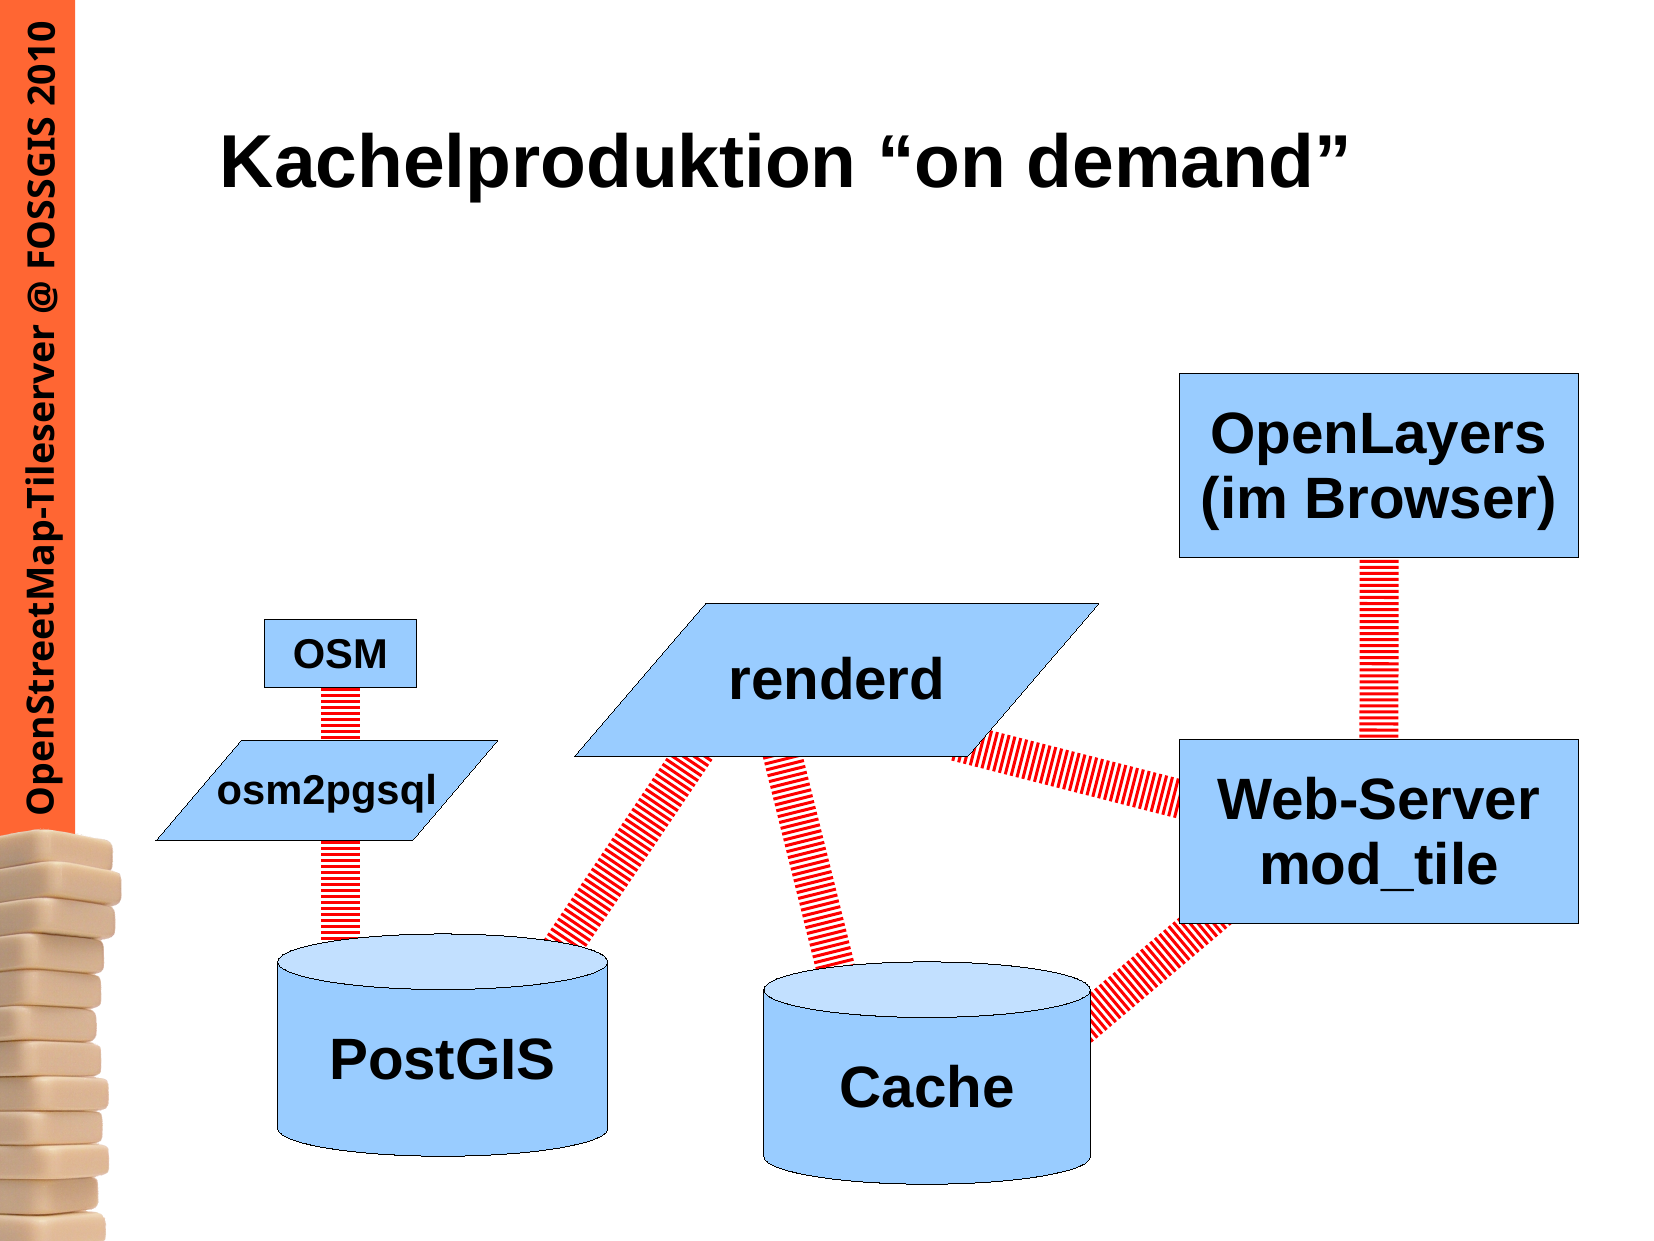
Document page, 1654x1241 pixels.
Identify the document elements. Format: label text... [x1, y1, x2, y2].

text_box OSM [264, 619, 417, 688]
text_box Web-Server mod_tile [1179, 739, 1579, 924]
text_box Cache [763, 990, 1091, 1185]
text_box renderd [574, 603, 1099, 757]
picture [0, 816, 133, 1241]
text_box OpenLayers (im Browser) [1179, 373, 1579, 558]
text_box osm2pgsql [155, 740, 498, 841]
text_box Kachelproduktion “on demand” [205, 112, 1546, 212]
text_box PostGIS [277, 963, 608, 1157]
